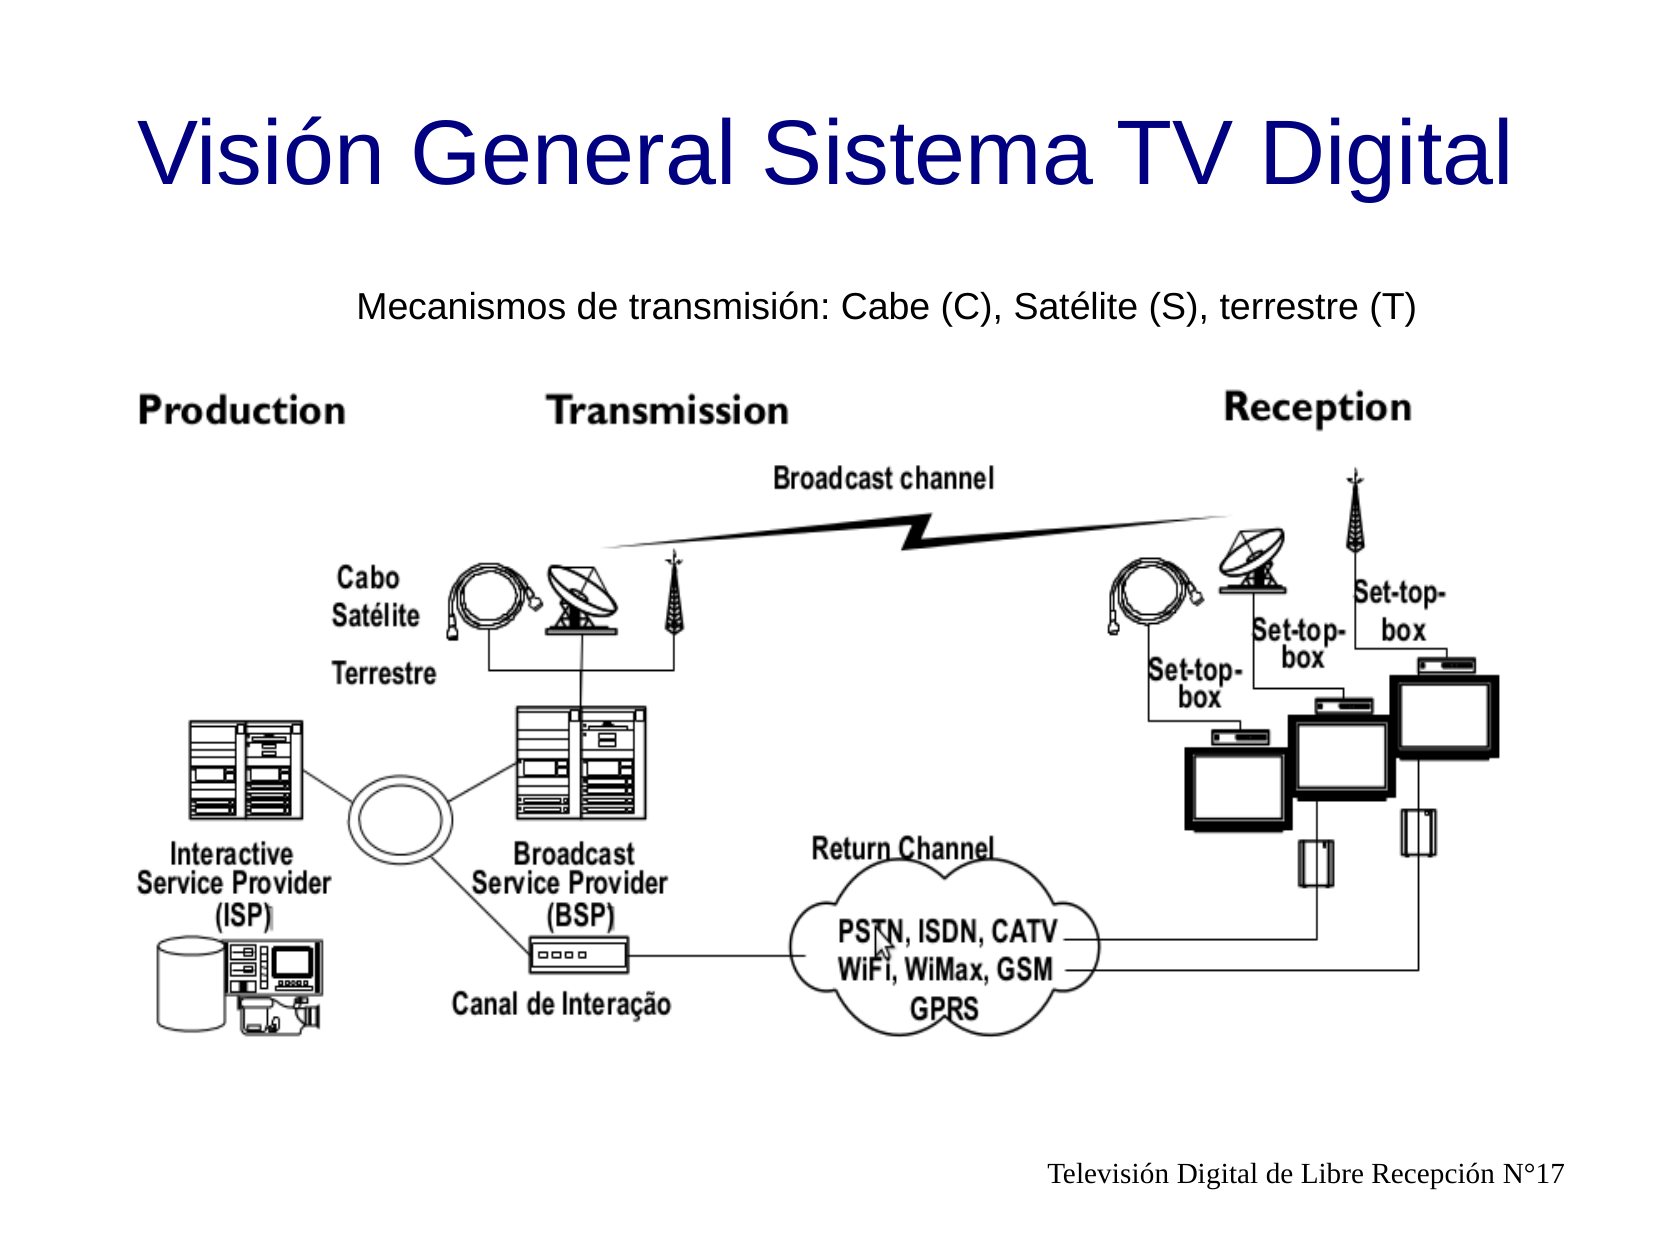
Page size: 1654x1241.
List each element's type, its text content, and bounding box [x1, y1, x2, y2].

picture [82, 352, 1538, 1118]
text_box Mecanismos de transmisión: Cabe (C), Satélite (S), terrestre (T) [341, 278, 1433, 335]
title Visión General Sistema TV Digital [82, 49, 1571, 257]
